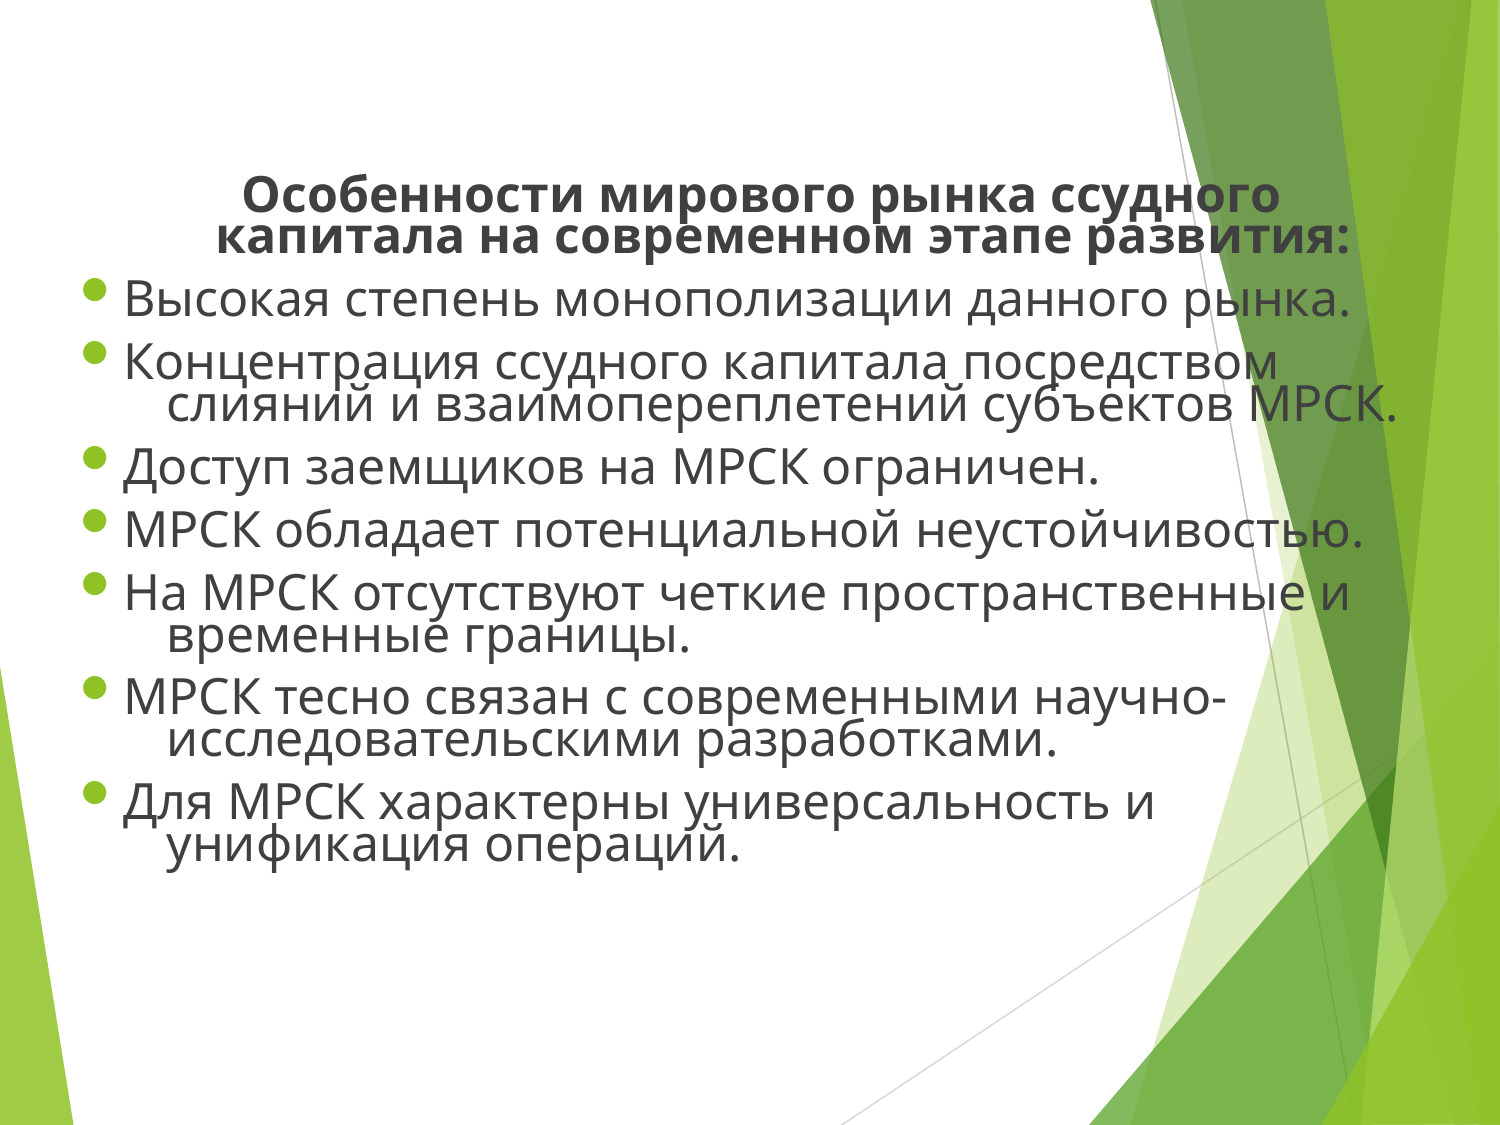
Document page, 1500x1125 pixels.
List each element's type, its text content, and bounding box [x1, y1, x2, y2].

list Особенности мирового рынка ссудного капитала на современном этапе развития: Высокая степень монополизации данного рынка. Концентрация ссудного капитала посредством слияний и взаимопереплетений субъектов МРСК. Доступ заемщиков на МРСК ограничен. МРСК обладает потенциальной неустойчивостью. На МРСК отсутствуют четкие пространственные и временные границы. МРСК тесно связан с современными научно-исследовательскими разработками. Для МРСК характерны универсальность и унификация операций. [64, 90, 1415, 911]
